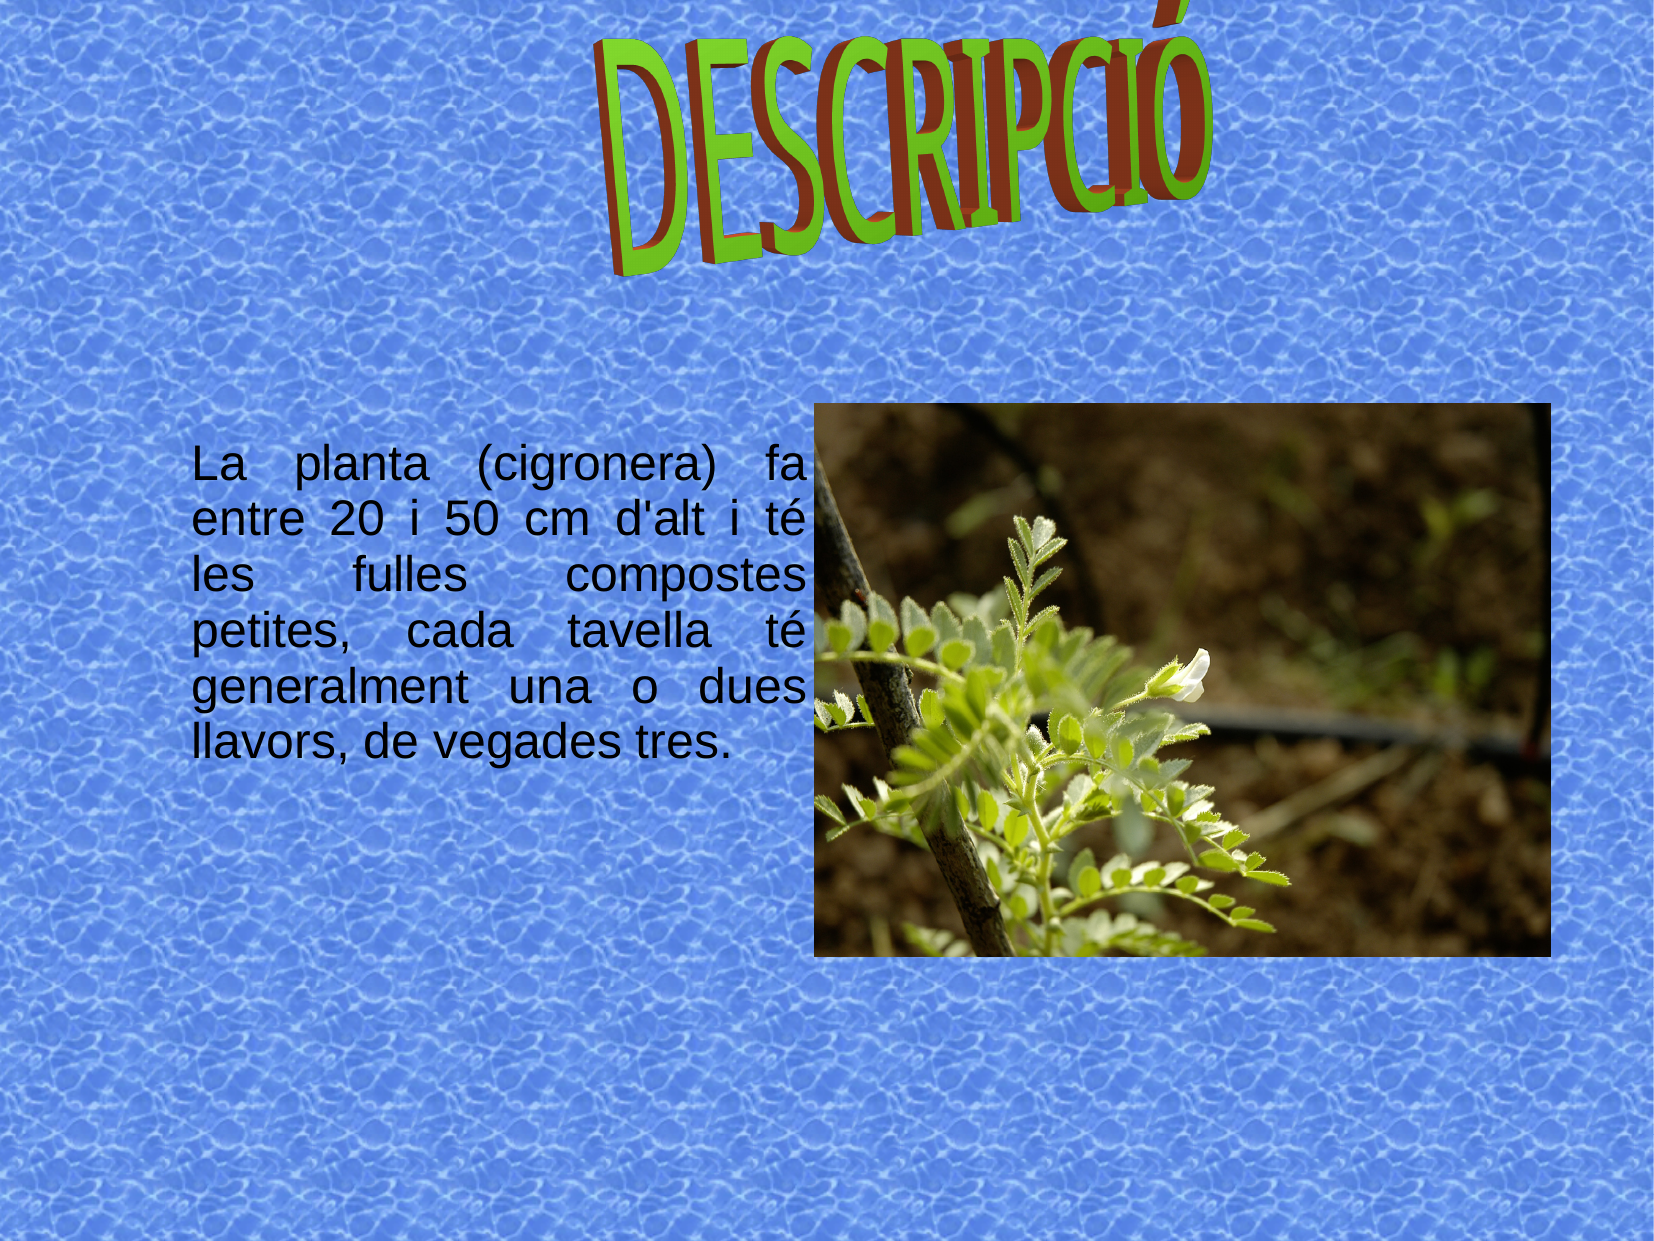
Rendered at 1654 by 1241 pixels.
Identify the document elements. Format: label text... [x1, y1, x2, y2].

picture [0, 0, 1654, 1241]
text_box La planta (cigronera) fa entre 20 i 50 cm d'alt i té les fulles compostes petites, cada tavella té generalment una o dues llavors, de vegades tres. [177, 427, 814, 815]
